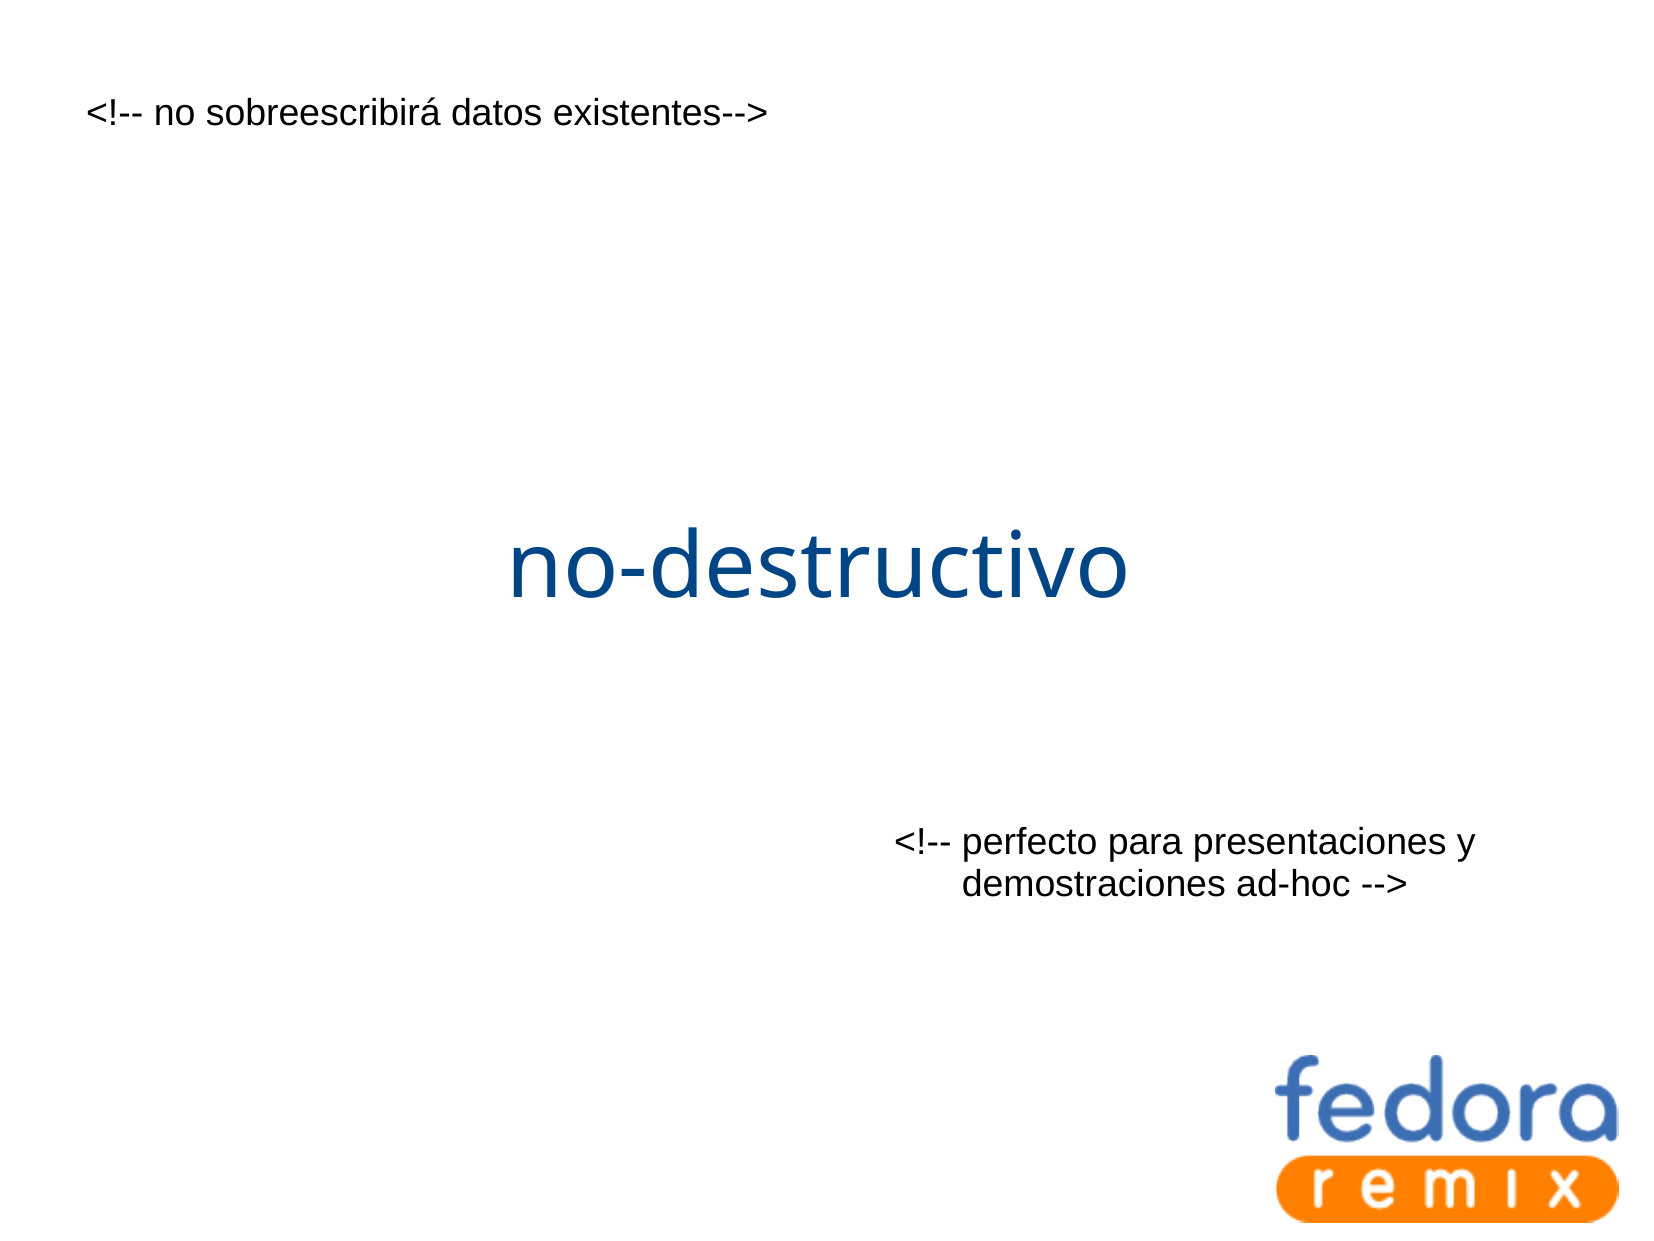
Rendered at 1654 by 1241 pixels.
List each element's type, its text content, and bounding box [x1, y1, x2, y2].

picture [1275, 1055, 1619, 1223]
title no-destructivo [75, 487, 1563, 638]
text_box <!-- no sobreescribirá datos existentes--> [75, 75, 780, 151]
text_box <!-- perfecto para presentaciones y demostraciones ad-hoc --> [832, 820, 1538, 905]
